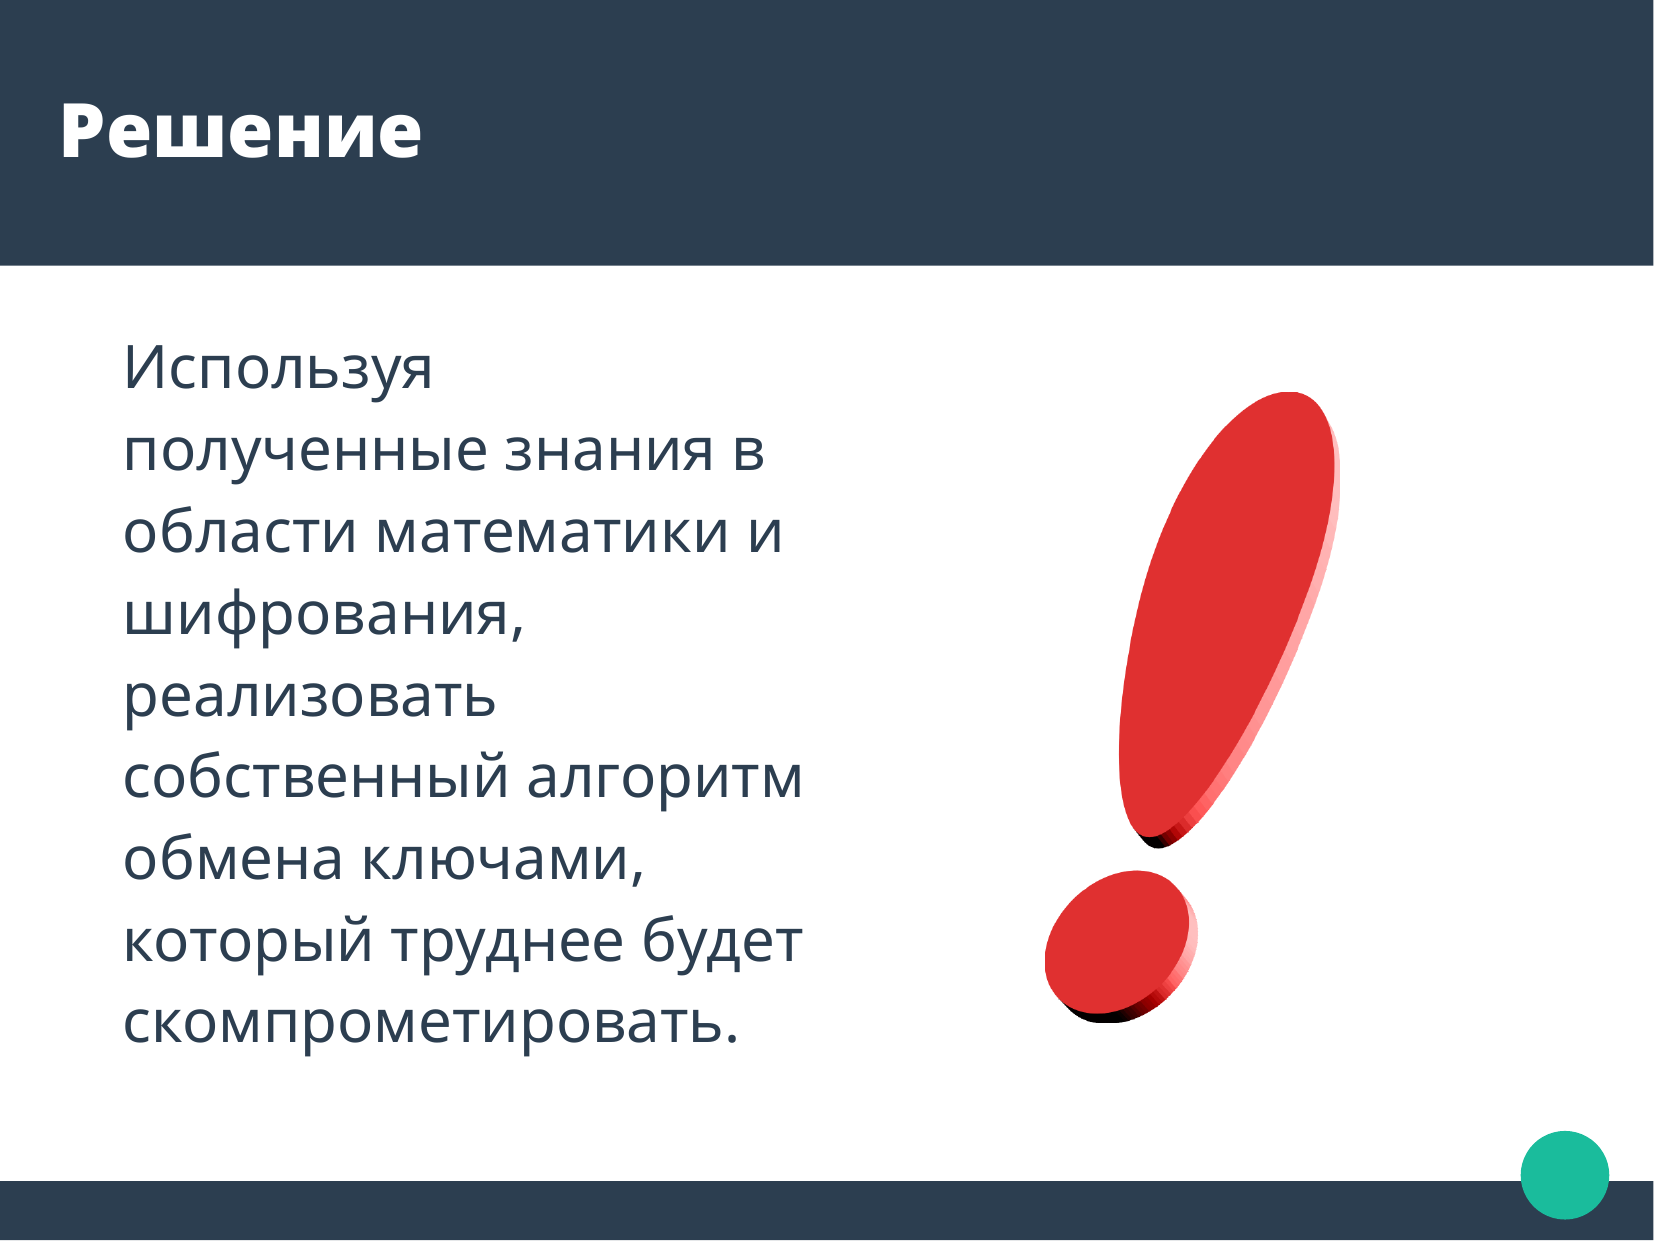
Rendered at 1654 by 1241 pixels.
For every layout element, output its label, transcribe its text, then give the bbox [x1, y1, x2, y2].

list Используя полученные знания в области математики и шифрования, реализовать собственный алгоритм обмена ключами, который труднее будет скомпрометировать. [59, 324, 809, 1152]
picture [1045, 392, 1340, 1023]
title Решение [59, 49, 1595, 207]
